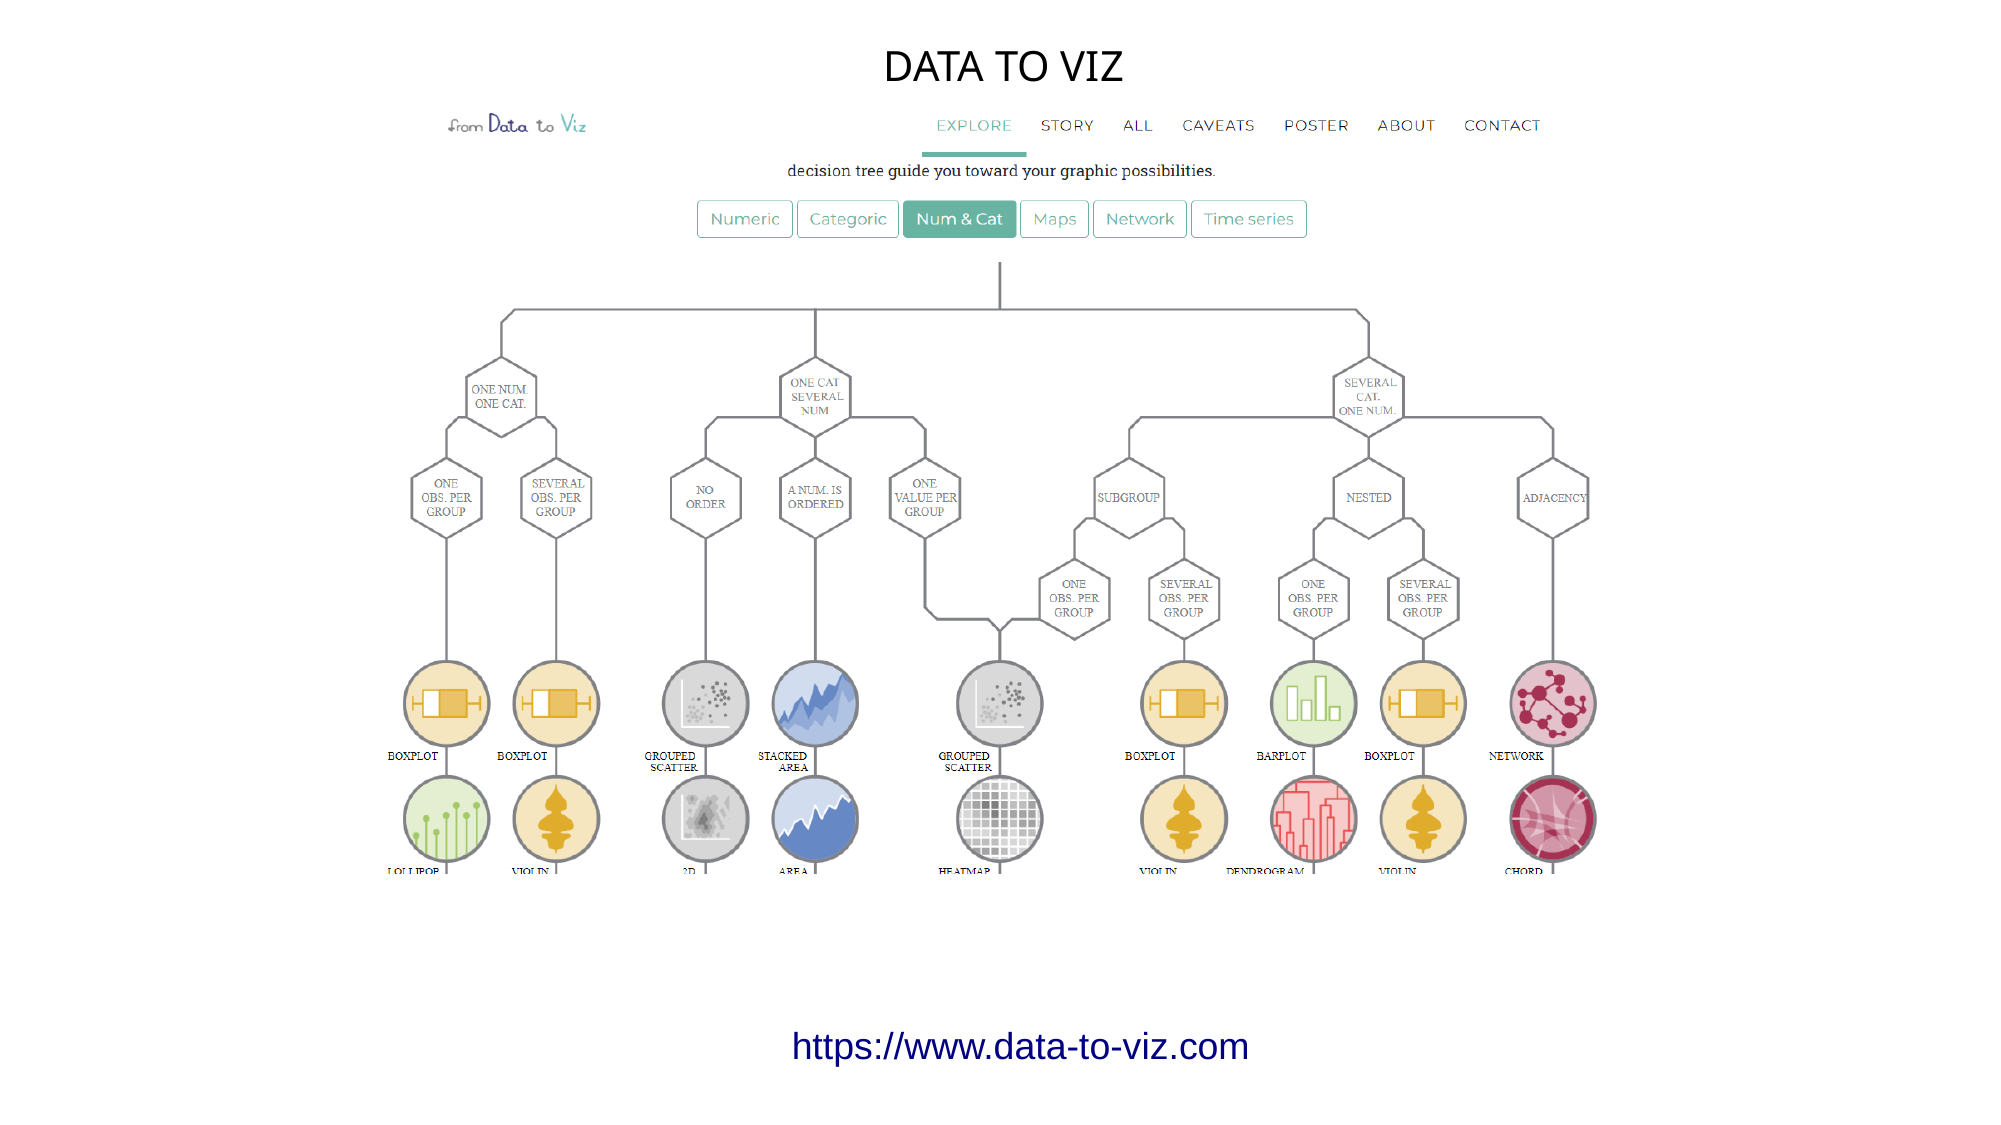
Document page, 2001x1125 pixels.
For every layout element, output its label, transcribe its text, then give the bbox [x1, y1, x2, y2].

text_box Data to viz [0, 0, 2000, 130]
text_box https://www.data-to-viz.com [777, 1017, 1276, 1075]
picture [354, 130, 1624, 875]
